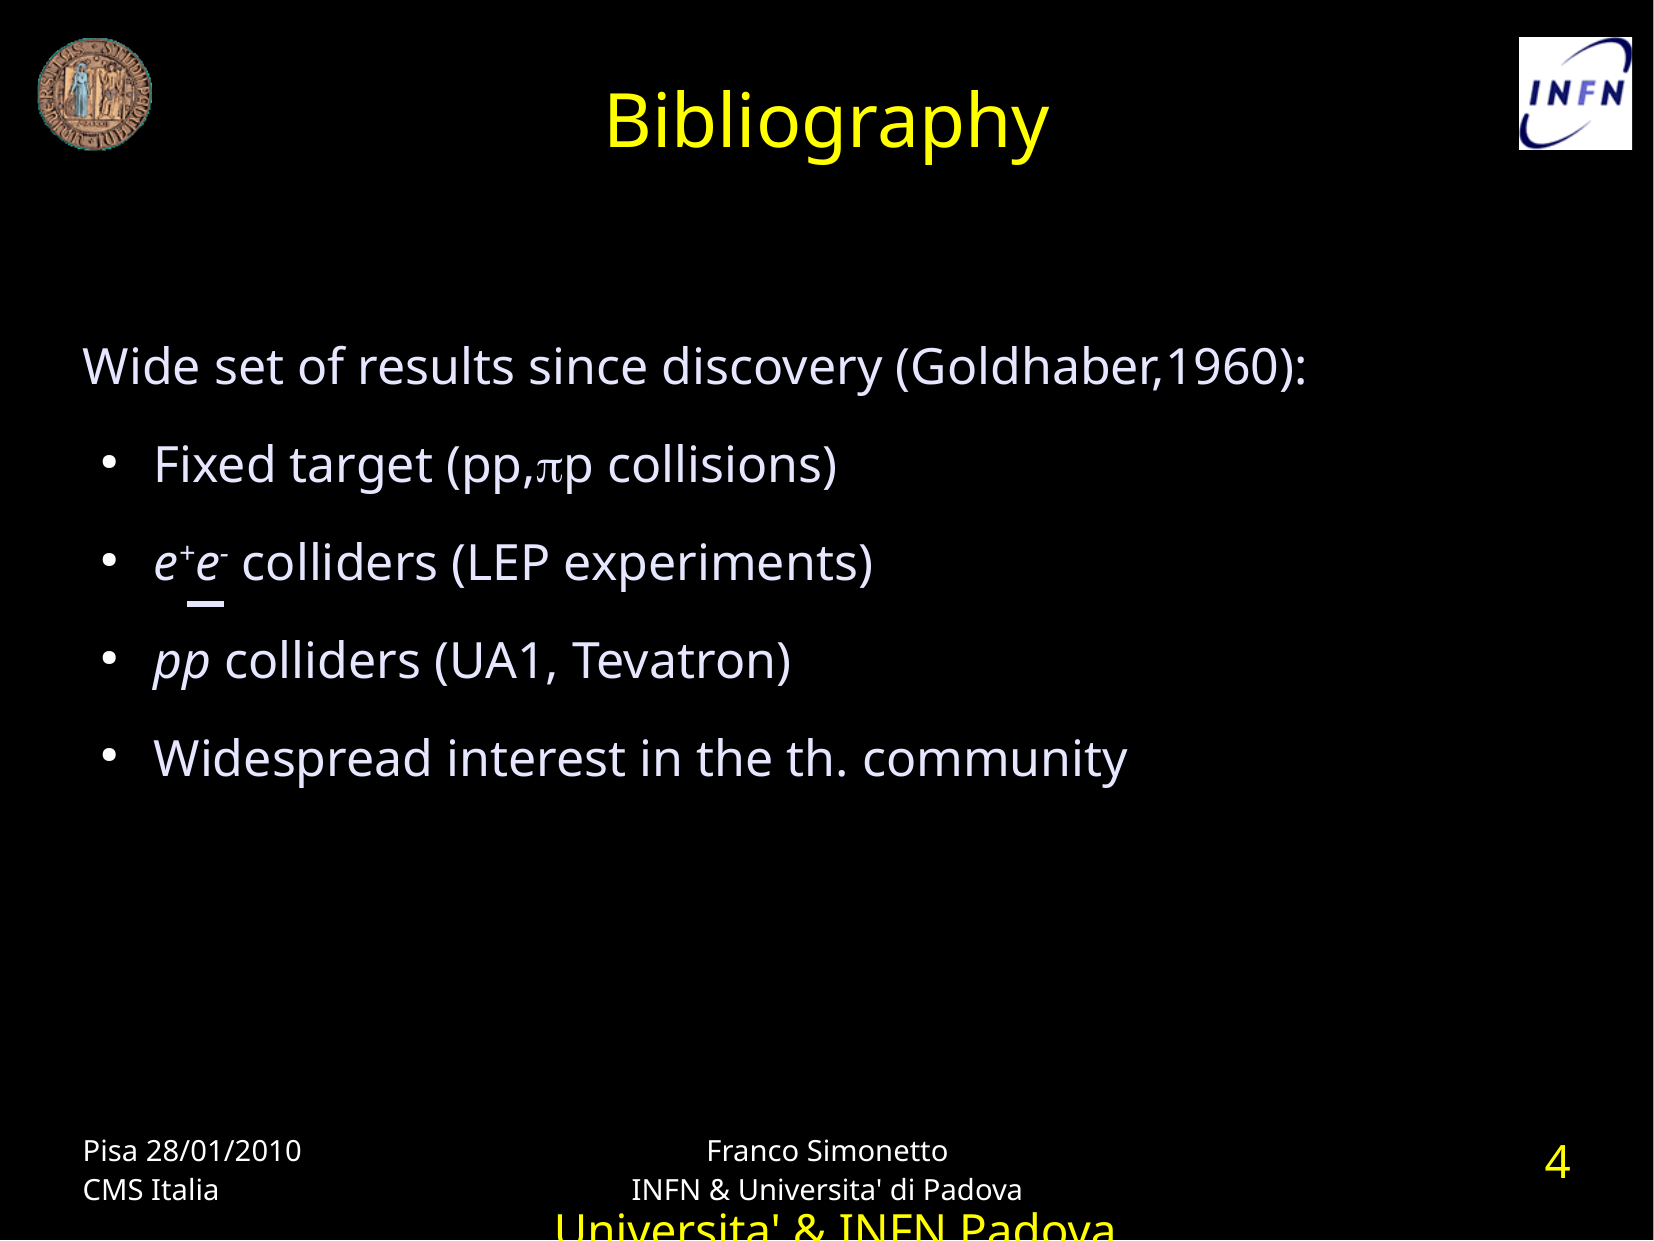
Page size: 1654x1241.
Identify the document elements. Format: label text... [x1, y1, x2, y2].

title Bibliography [82, 56, 1571, 181]
list Wide set of results since discovery (Goldhaber,1960): Fixed target (pp,pp collisions) e+e- colliders (LEP experiments) pp colliders (UA1, Tevatron) Widespread interest in the th. community [82, 331, 1571, 857]
picture [37, 37, 152, 152]
picture [1519, 37, 1633, 150]
